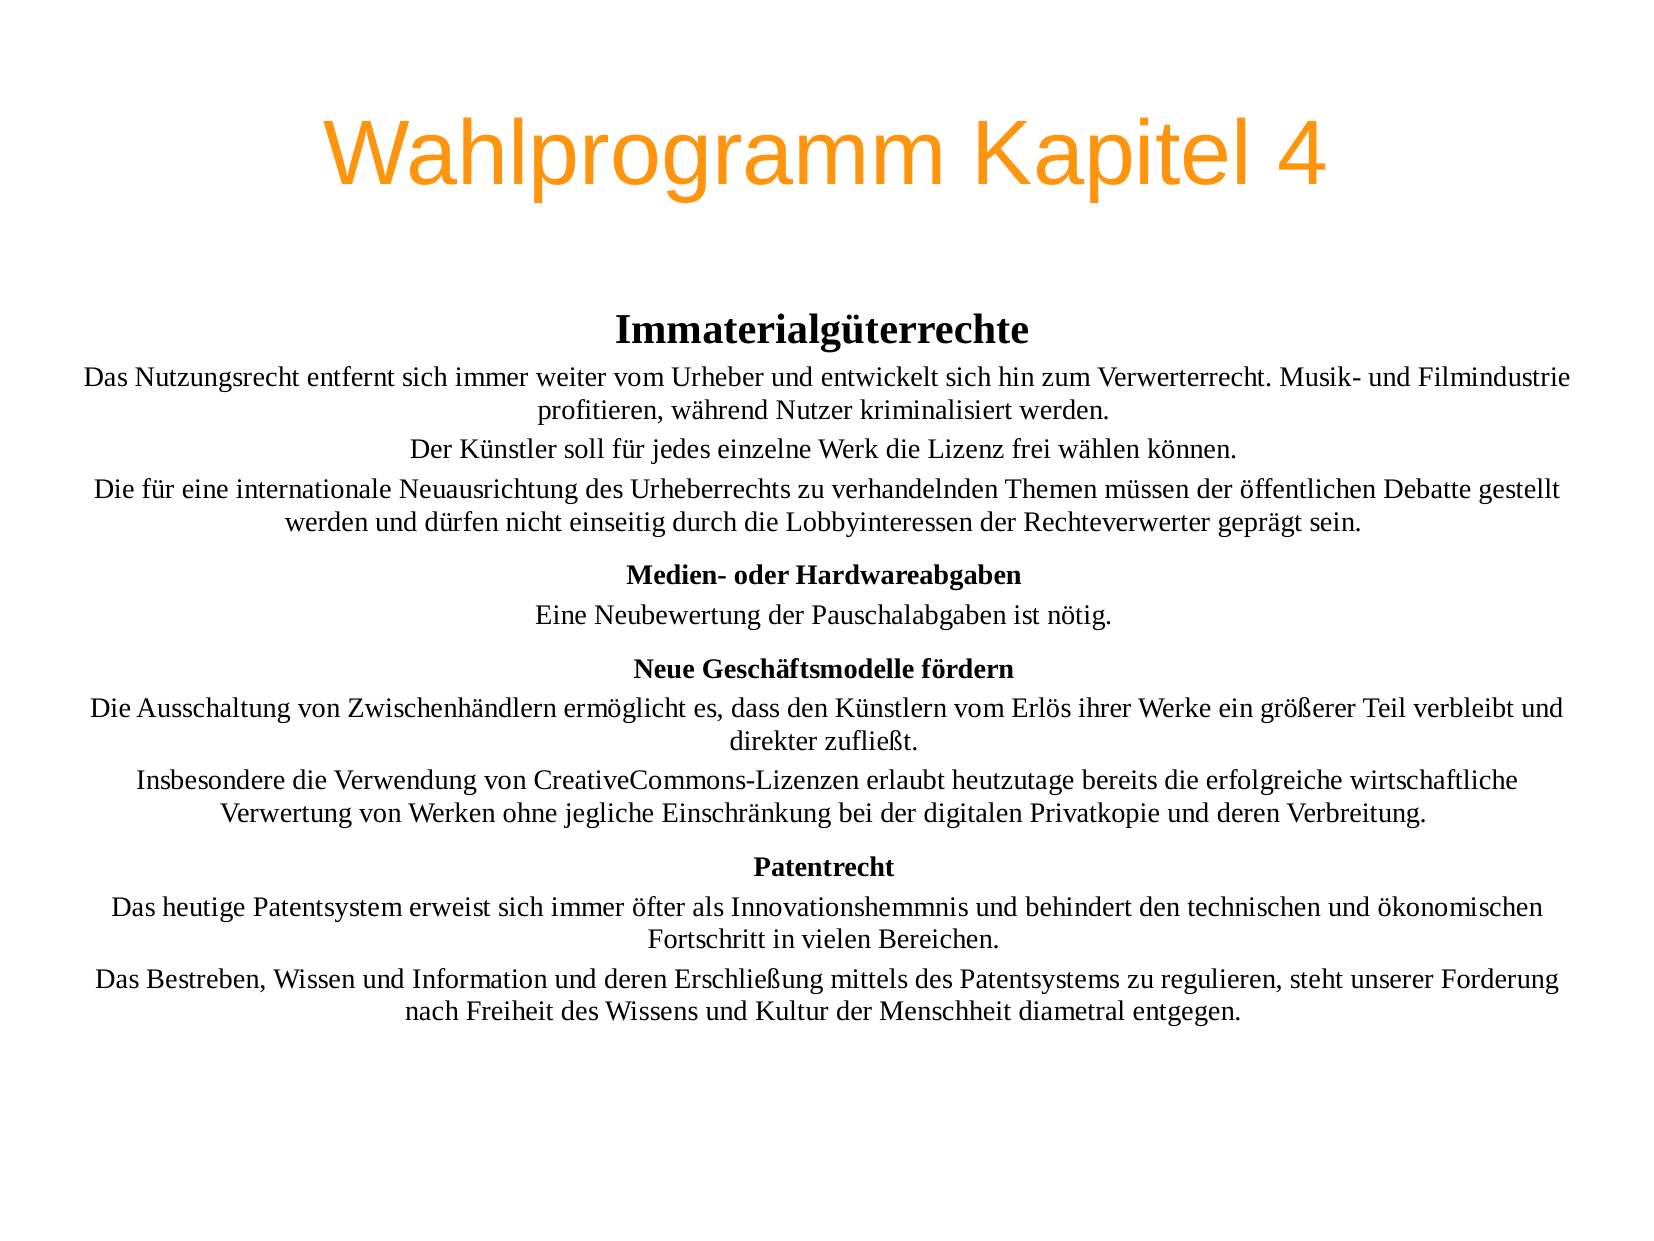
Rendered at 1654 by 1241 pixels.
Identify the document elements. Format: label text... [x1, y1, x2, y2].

title Wahlprogramm Kapitel 4 [82, 56, 1571, 250]
chart [82, 290, 1571, 1109]
